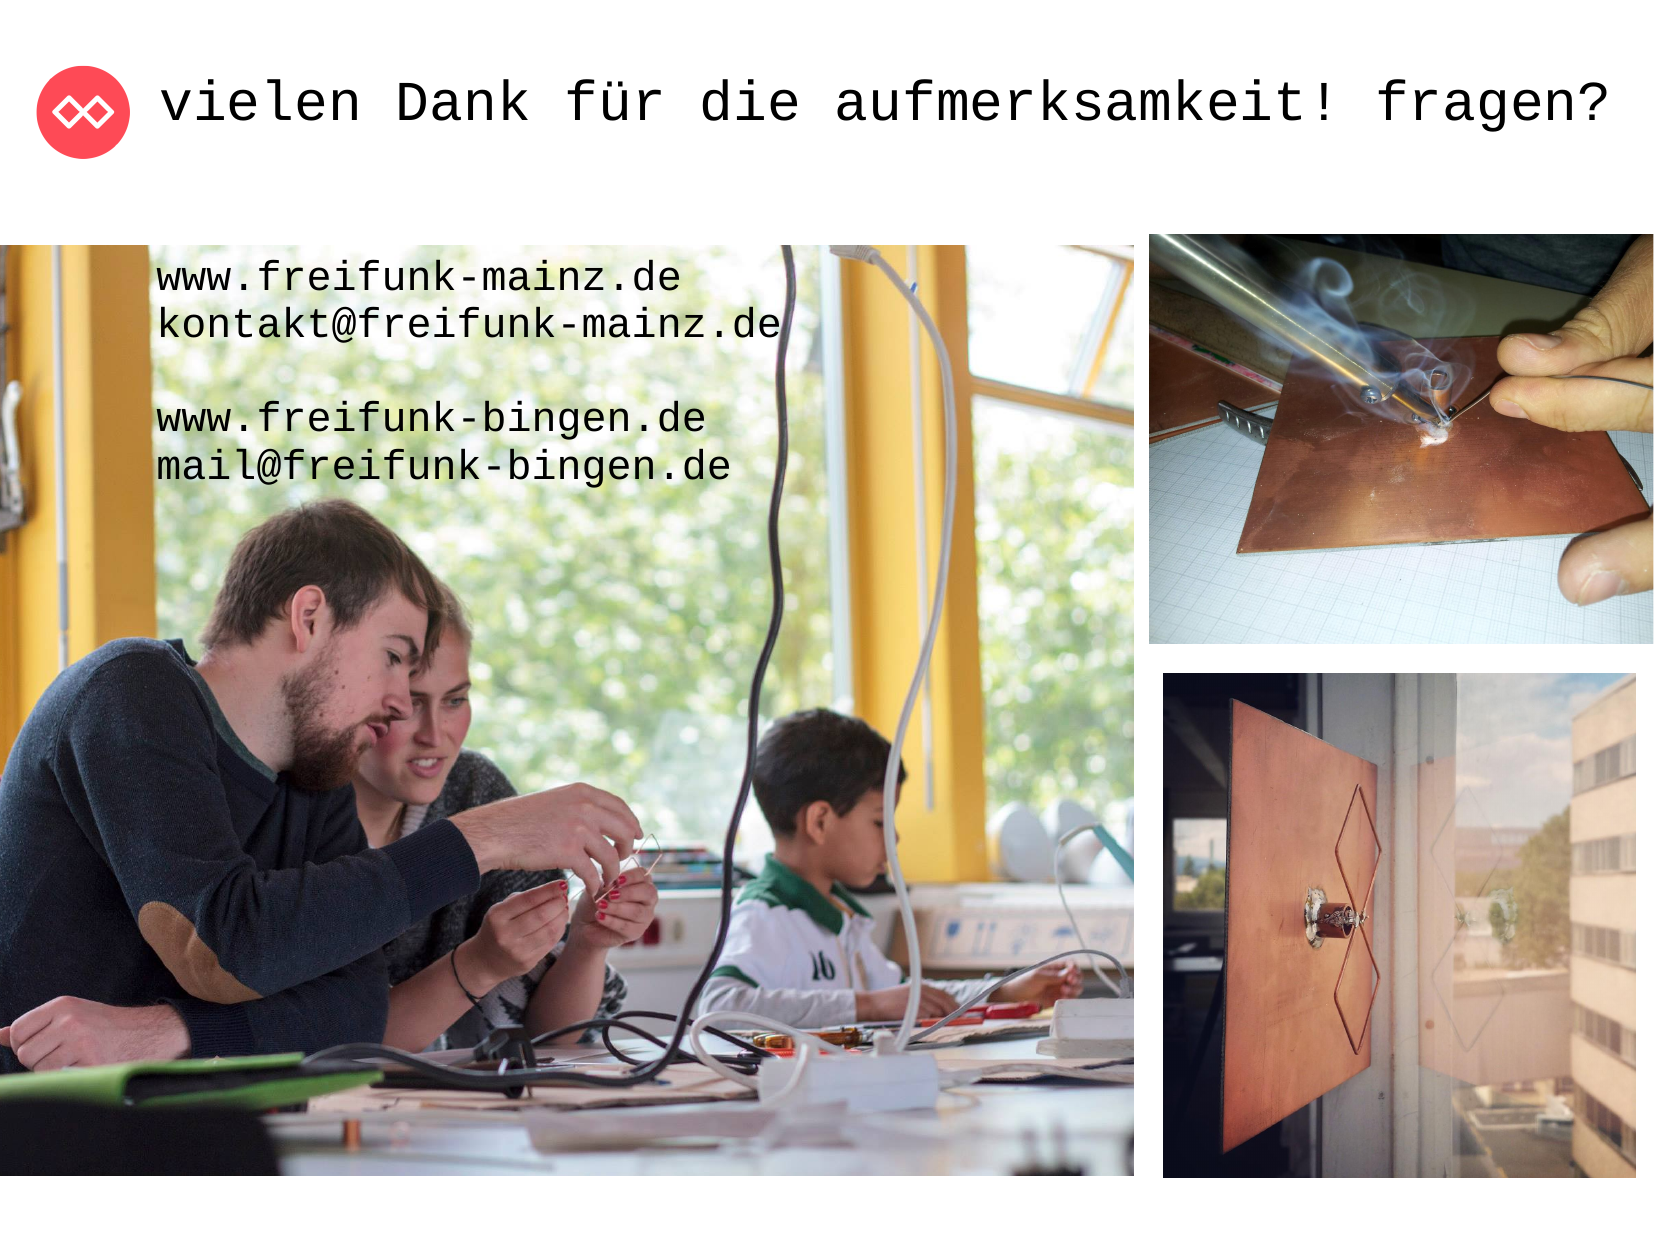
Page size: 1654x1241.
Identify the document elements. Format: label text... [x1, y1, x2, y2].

text_box www.freifunk-mainz.de kontakt@freifunk-mainz.de www.freifunk-bingen.de mail@freifunk-bingen.de [141, 248, 904, 594]
picture [1149, 234, 1654, 644]
picture [1163, 673, 1636, 1178]
title vielen Dank für die aufmerksamkeit! fragen? [159, 2, 1648, 210]
picture [17, 46, 149, 178]
picture [0, 245, 1134, 1176]
